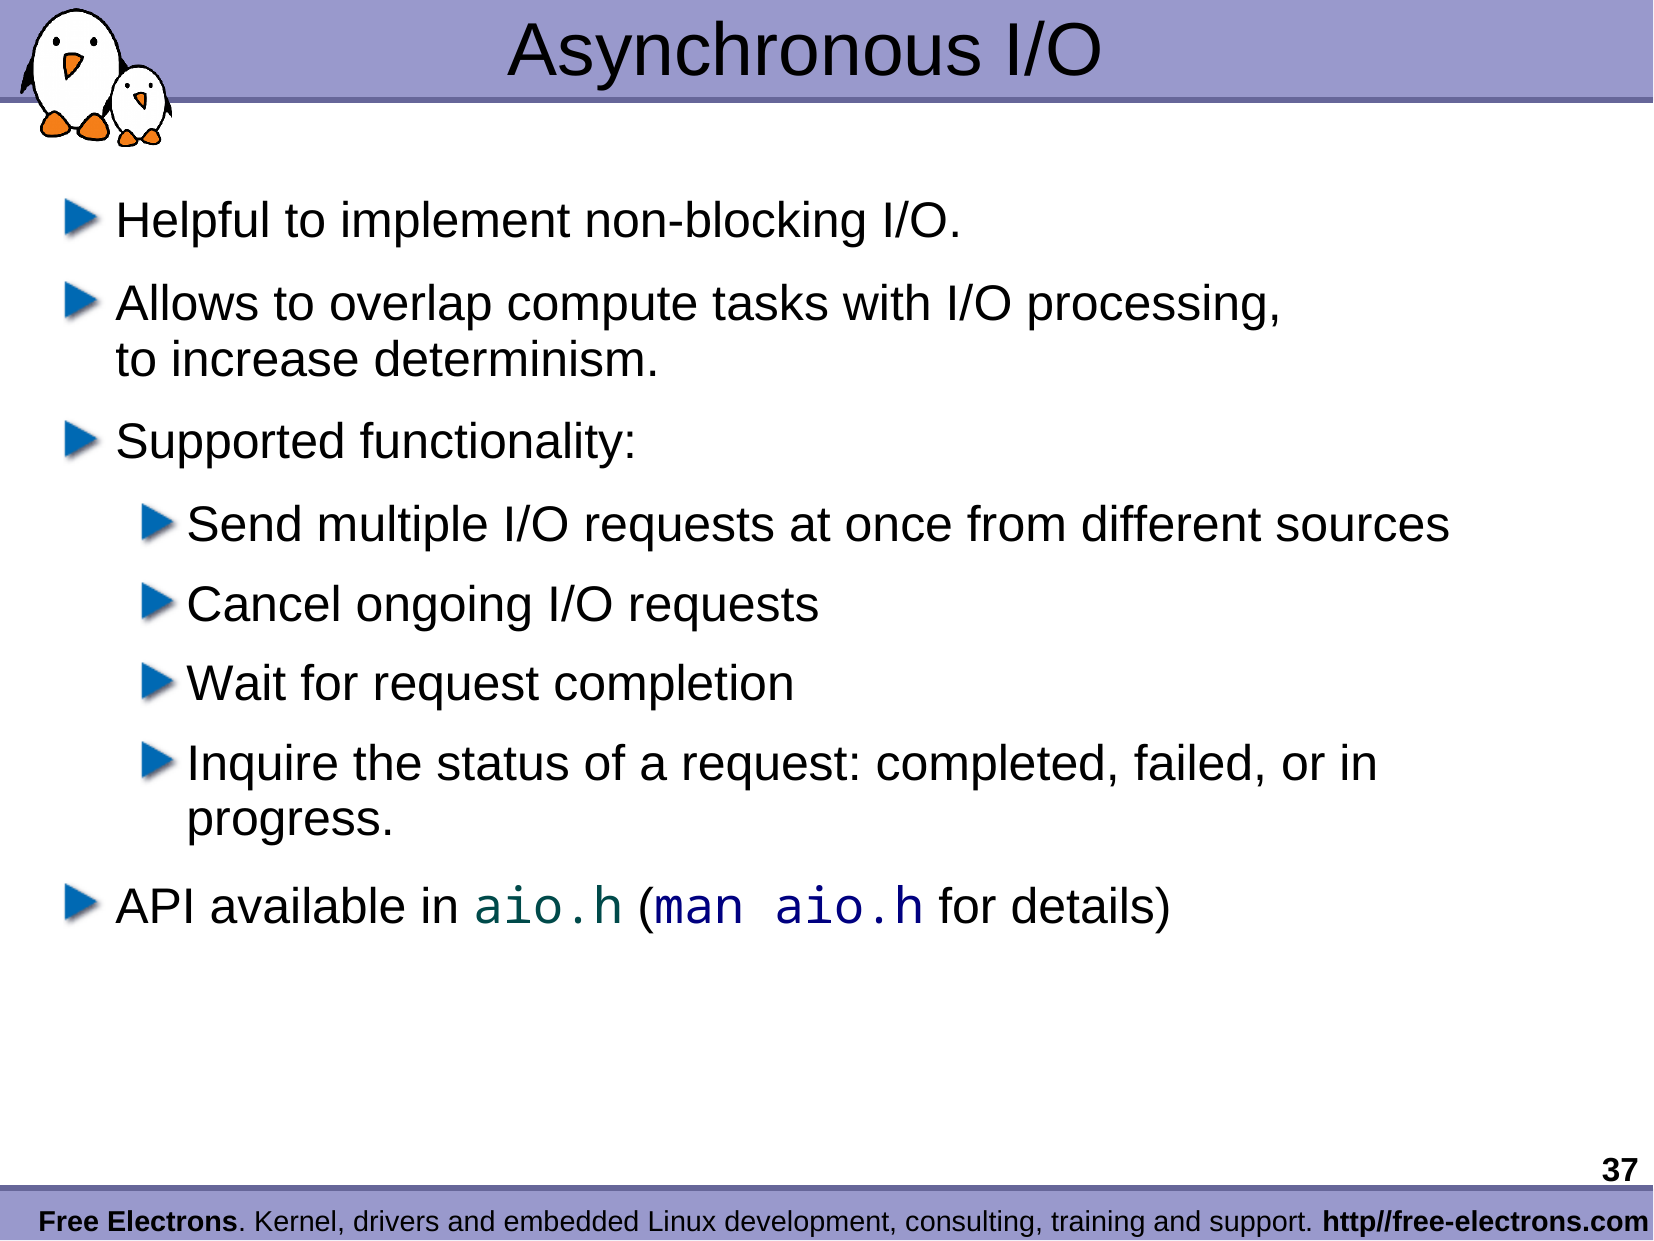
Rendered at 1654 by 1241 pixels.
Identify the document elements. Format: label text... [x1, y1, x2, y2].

list Helpful to implement non-blocking I/O. Allows to overlap compute tasks with I/O processing, to increase determinism. Supported functionality: Send multiple I/O requests at once from different sources Cancel ongoing I/O requests Wait for request completion Inquire the status of a request: completed, failed, or in progress. API available in aio.h (man aio.h for details) [44, 192, 1600, 1042]
picture [20, 8, 172, 147]
title Asynchronous I/O [60, 0, 1551, 100]
